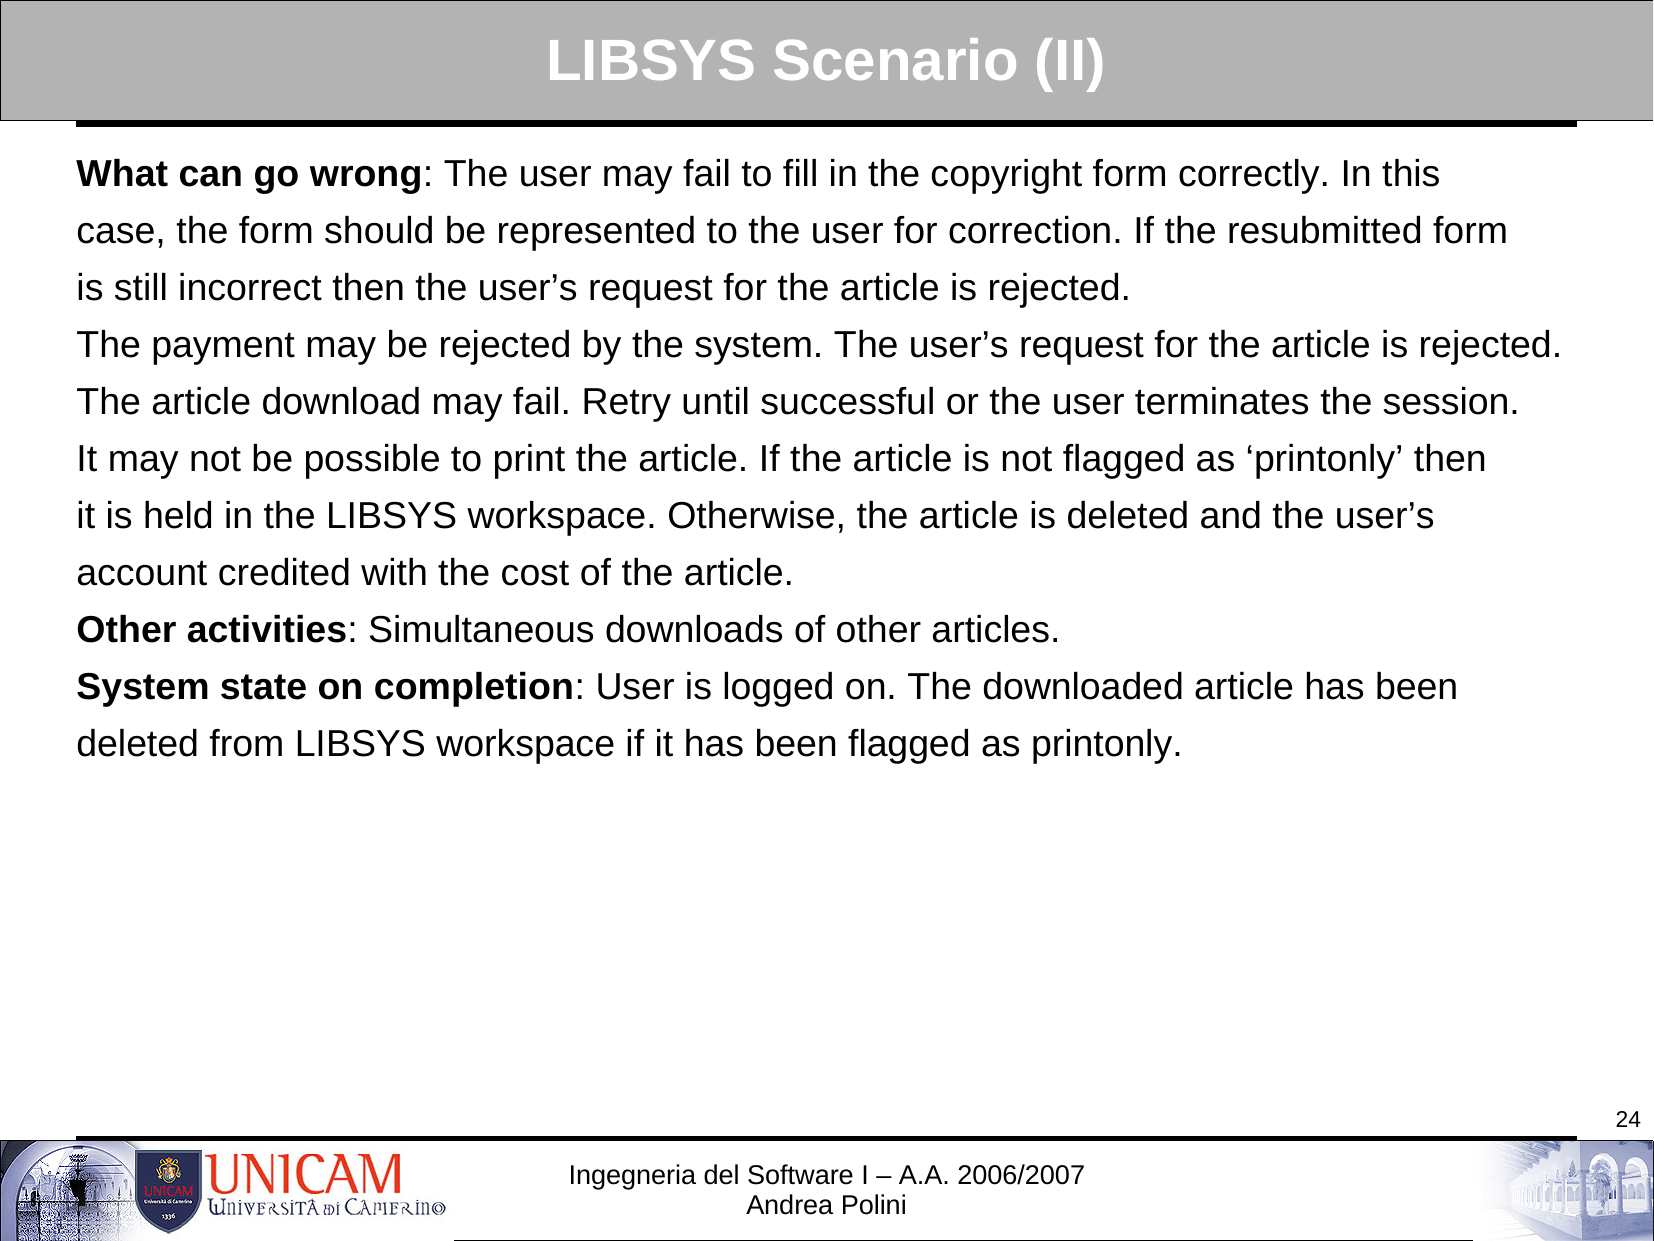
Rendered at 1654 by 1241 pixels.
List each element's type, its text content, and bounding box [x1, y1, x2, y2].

picture [1473, 1141, 1654, 1241]
picture [0, 1141, 454, 1241]
title LIBSYS Scenario (II) [0, 0, 1653, 121]
list What can go wrong: The user may fail to fill in the copyright form correctly. In this case, the form should be represented to the user for correction. If the resubmitted form is still incorrect then the user’s request for the article is rejected. The payment may be rejected by the system. The user’s request for the article is rejected. The article download may fail. Retry until successful or the user terminates the session. It may not be possible to print the article. If the article is not flagged as ‘printonly’ then it is held in the LIBSYS workspace. Otherwise, the article is deleted and the user’s account credited with the cost of the article. Other activities: Simultaneous downloads of other articles. System state on completion: User is logged on. The downloaded article has been deleted from LIBSYS workspace if it has been flagged as printonly. [76, 152, 1577, 935]
